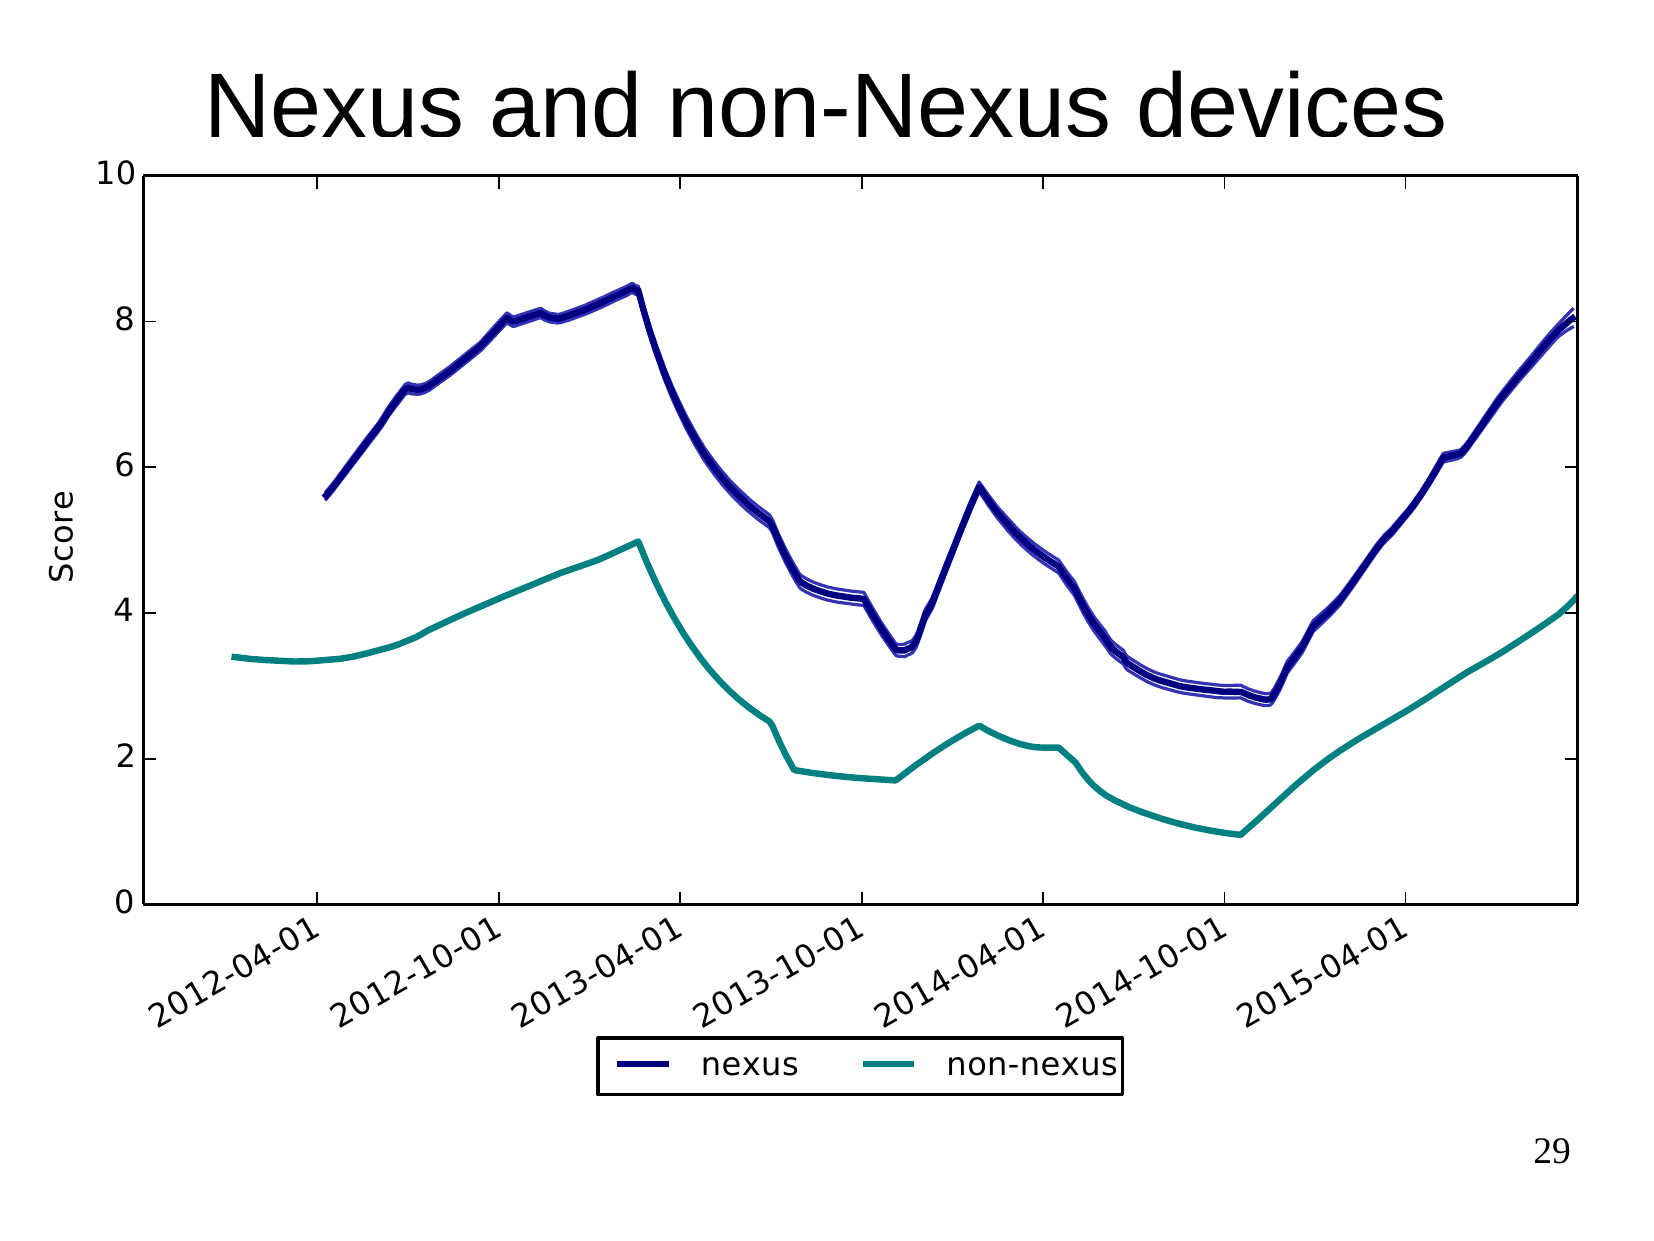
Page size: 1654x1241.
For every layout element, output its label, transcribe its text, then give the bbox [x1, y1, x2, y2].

picture [23, 135, 1602, 1120]
title Nexus and non-Nexus devices [82, 2, 1571, 135]
